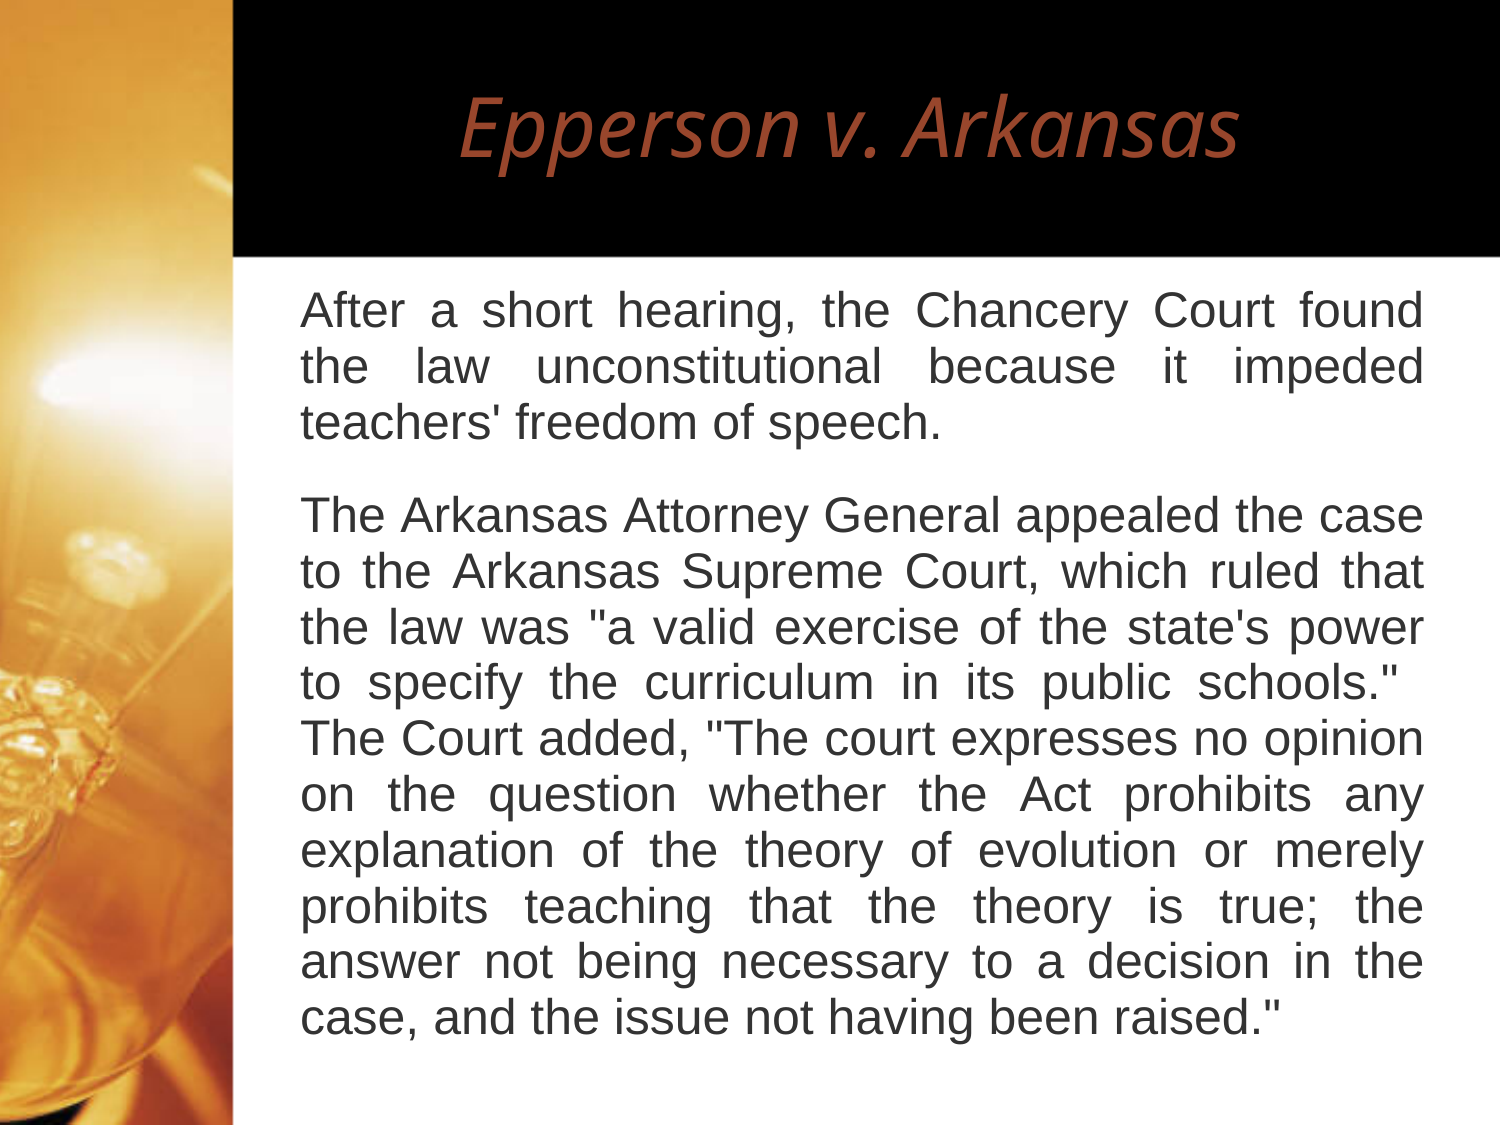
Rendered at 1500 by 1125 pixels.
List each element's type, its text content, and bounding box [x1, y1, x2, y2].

text_box The Arkansas Attorney General appealed the case to the Arkansas Supreme Court, which ruled that the law was "a valid exercise of the state's power to specify the curriculum in its public schools." The Court added, "The court expresses no opinion on the question whether the Act prohibits any explanation of the theory of evolution or merely prohibits teaching that the theory is true; the answer not being necessary to a decision in the case, and the issue not having been raised." [300, 487, 1426, 1046]
subtitle After a short hearing, the Chancery Court found the law unconstitutional because it impeded teachers' freedom of speech. [300, 282, 1426, 451]
title Epperson v. Arkansas [287, 17, 1413, 233]
picture [0, 0, 1500, 1125]
